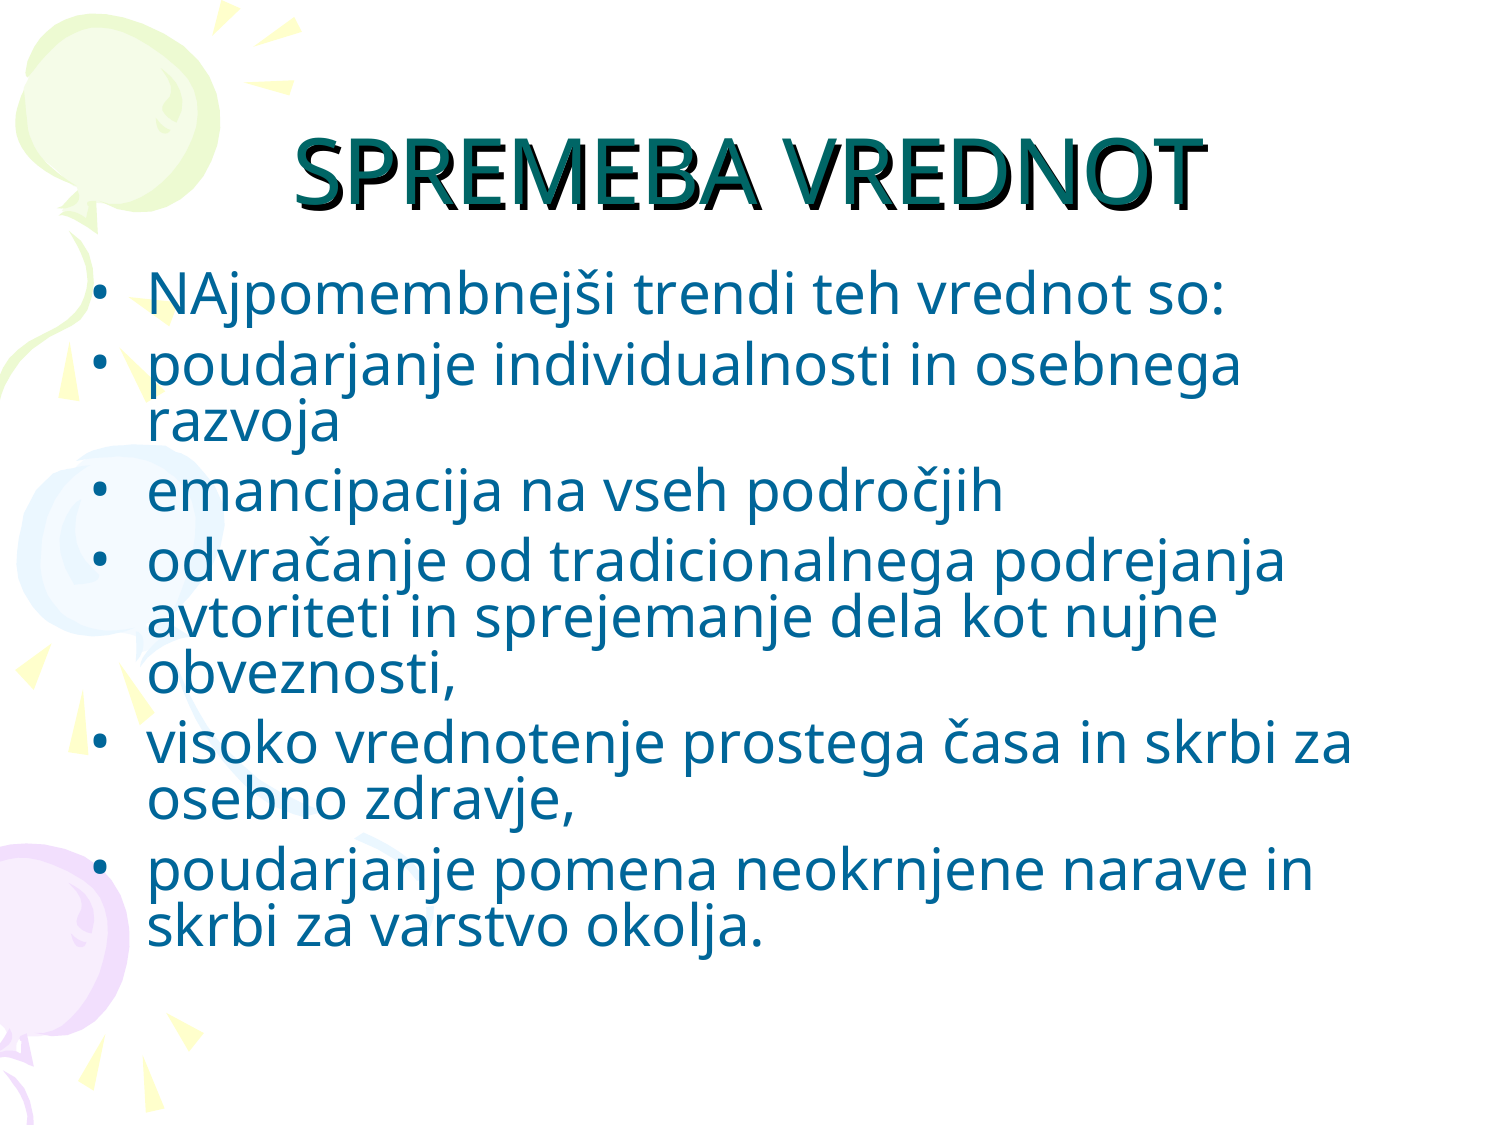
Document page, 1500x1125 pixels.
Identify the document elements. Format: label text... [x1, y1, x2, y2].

title SPREMEBA VREDNOT [72, 16, 1426, 233]
list NAjpomembnejši trendi teh vrednot so: poudarjanje individualnosti in osebnega razvoja emancipacija na vseh področjih odvračanje od tradicionalnega podrejanja avtoriteti in sprejemanje dela kot nujne obveznosti, visoko vrednotenje prostega časa in skrbi za osebno zdravje, poudarjanje pomena neokrnjene narave in skrbi za varstvo okolja. [75, 262, 1426, 994]
